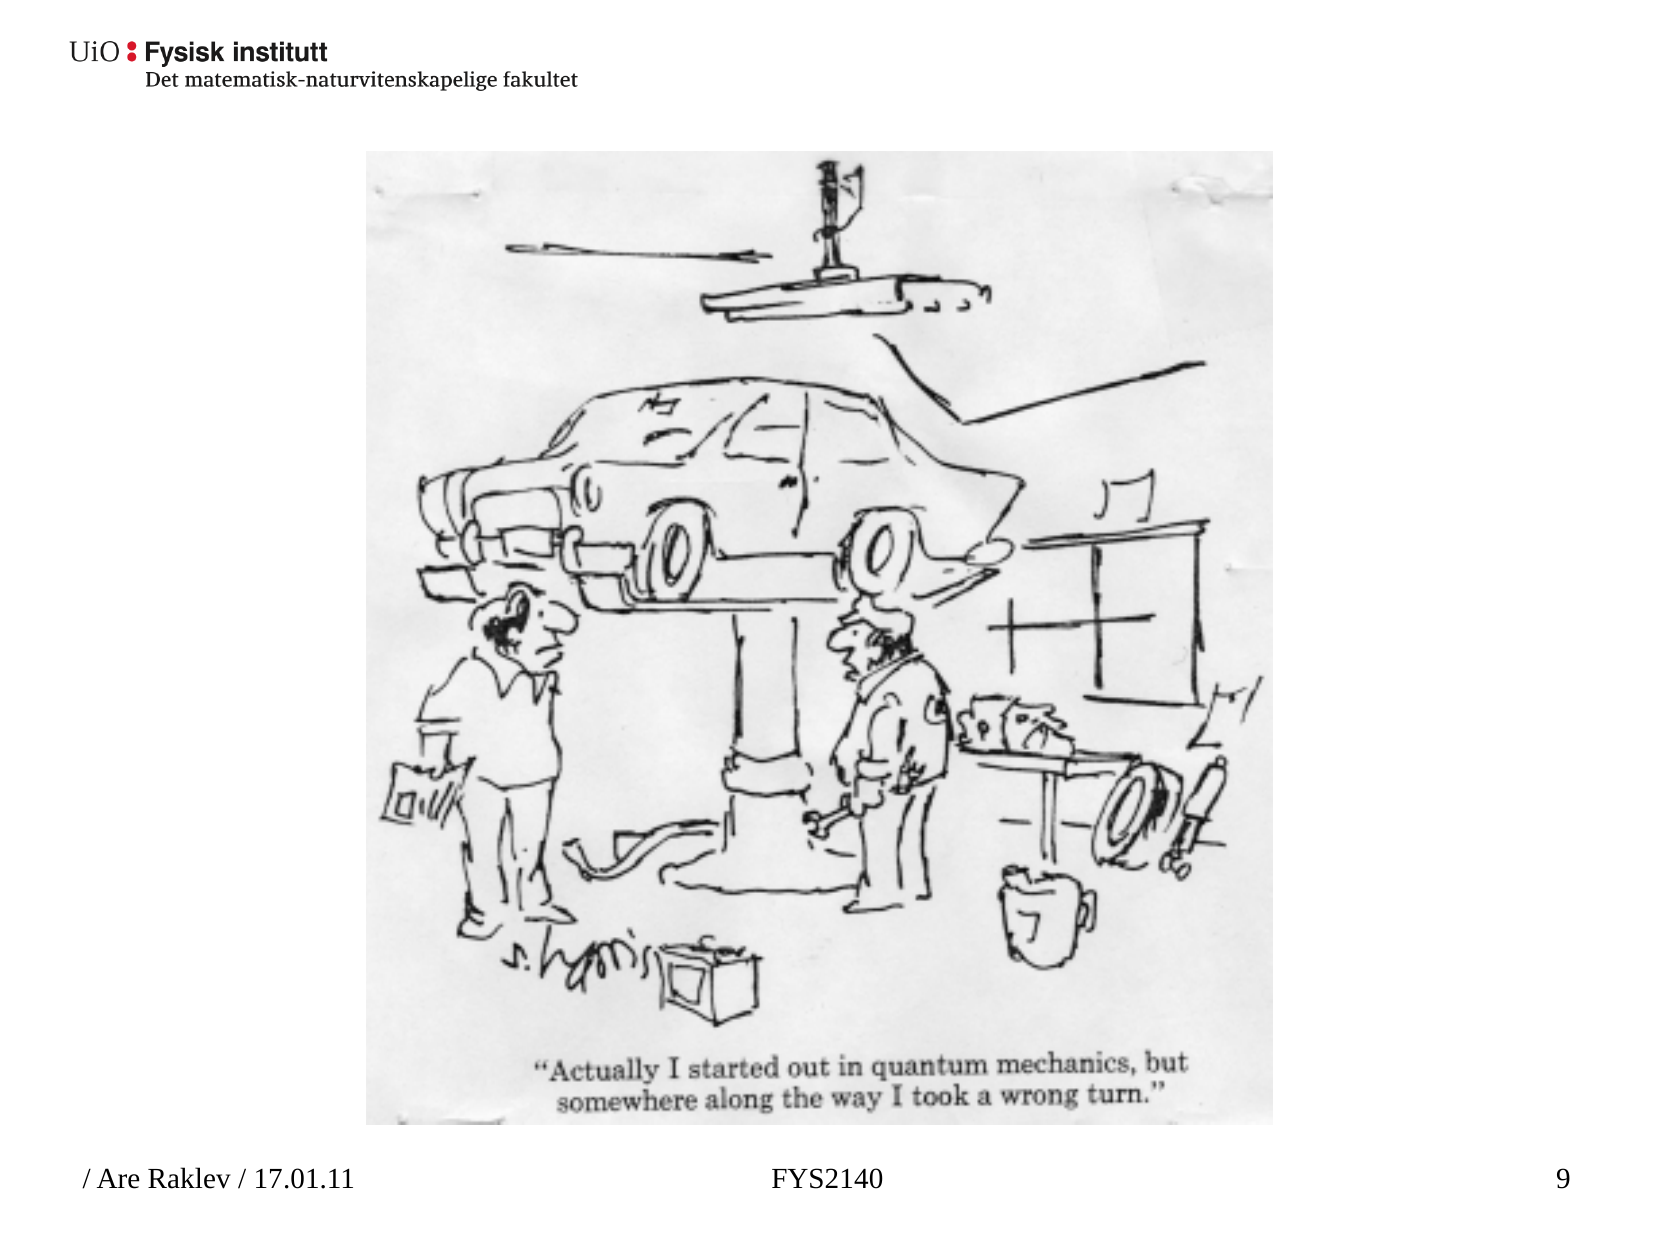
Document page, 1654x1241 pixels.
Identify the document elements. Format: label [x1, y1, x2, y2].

picture [366, 151, 1273, 1126]
picture [68, 37, 581, 93]
